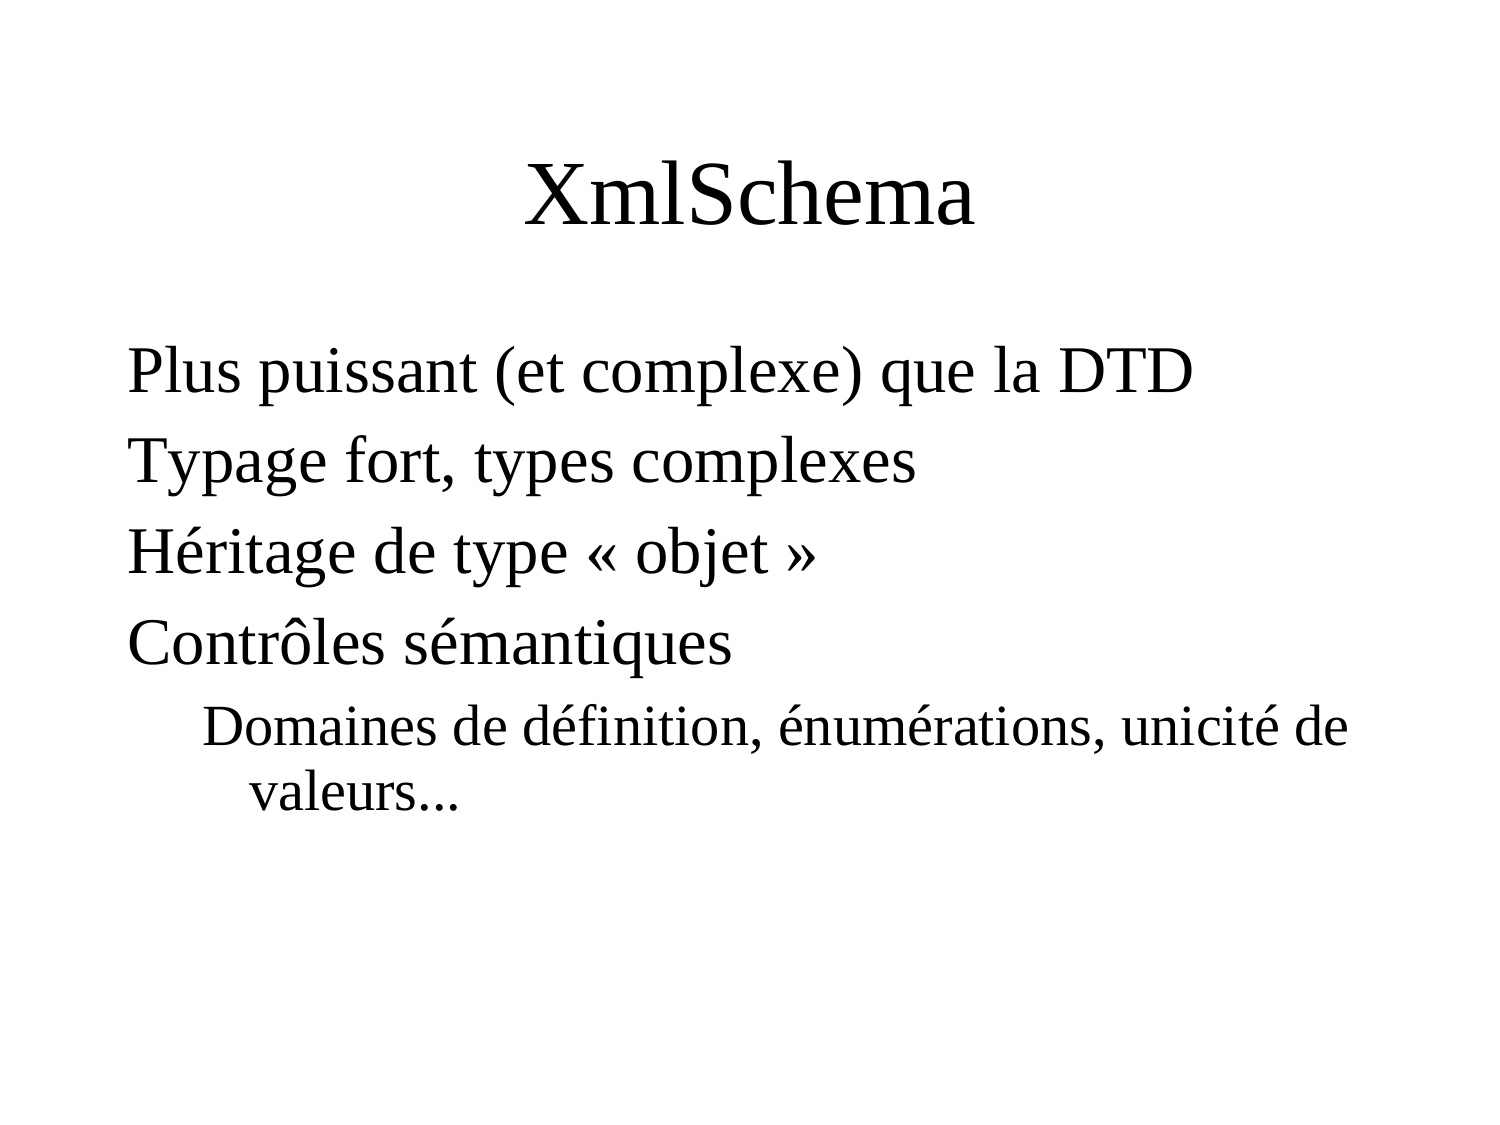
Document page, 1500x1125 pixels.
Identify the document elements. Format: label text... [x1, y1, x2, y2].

title XmlSchema [112, 99, 1388, 288]
list Plus puissant (et complexe) que la DTD Typage fort, types complexes Héritage de type « objet » Contrôles sémantiques Domaines de définition, énumérations, unicité de valeurs... [112, 324, 1388, 1001]
